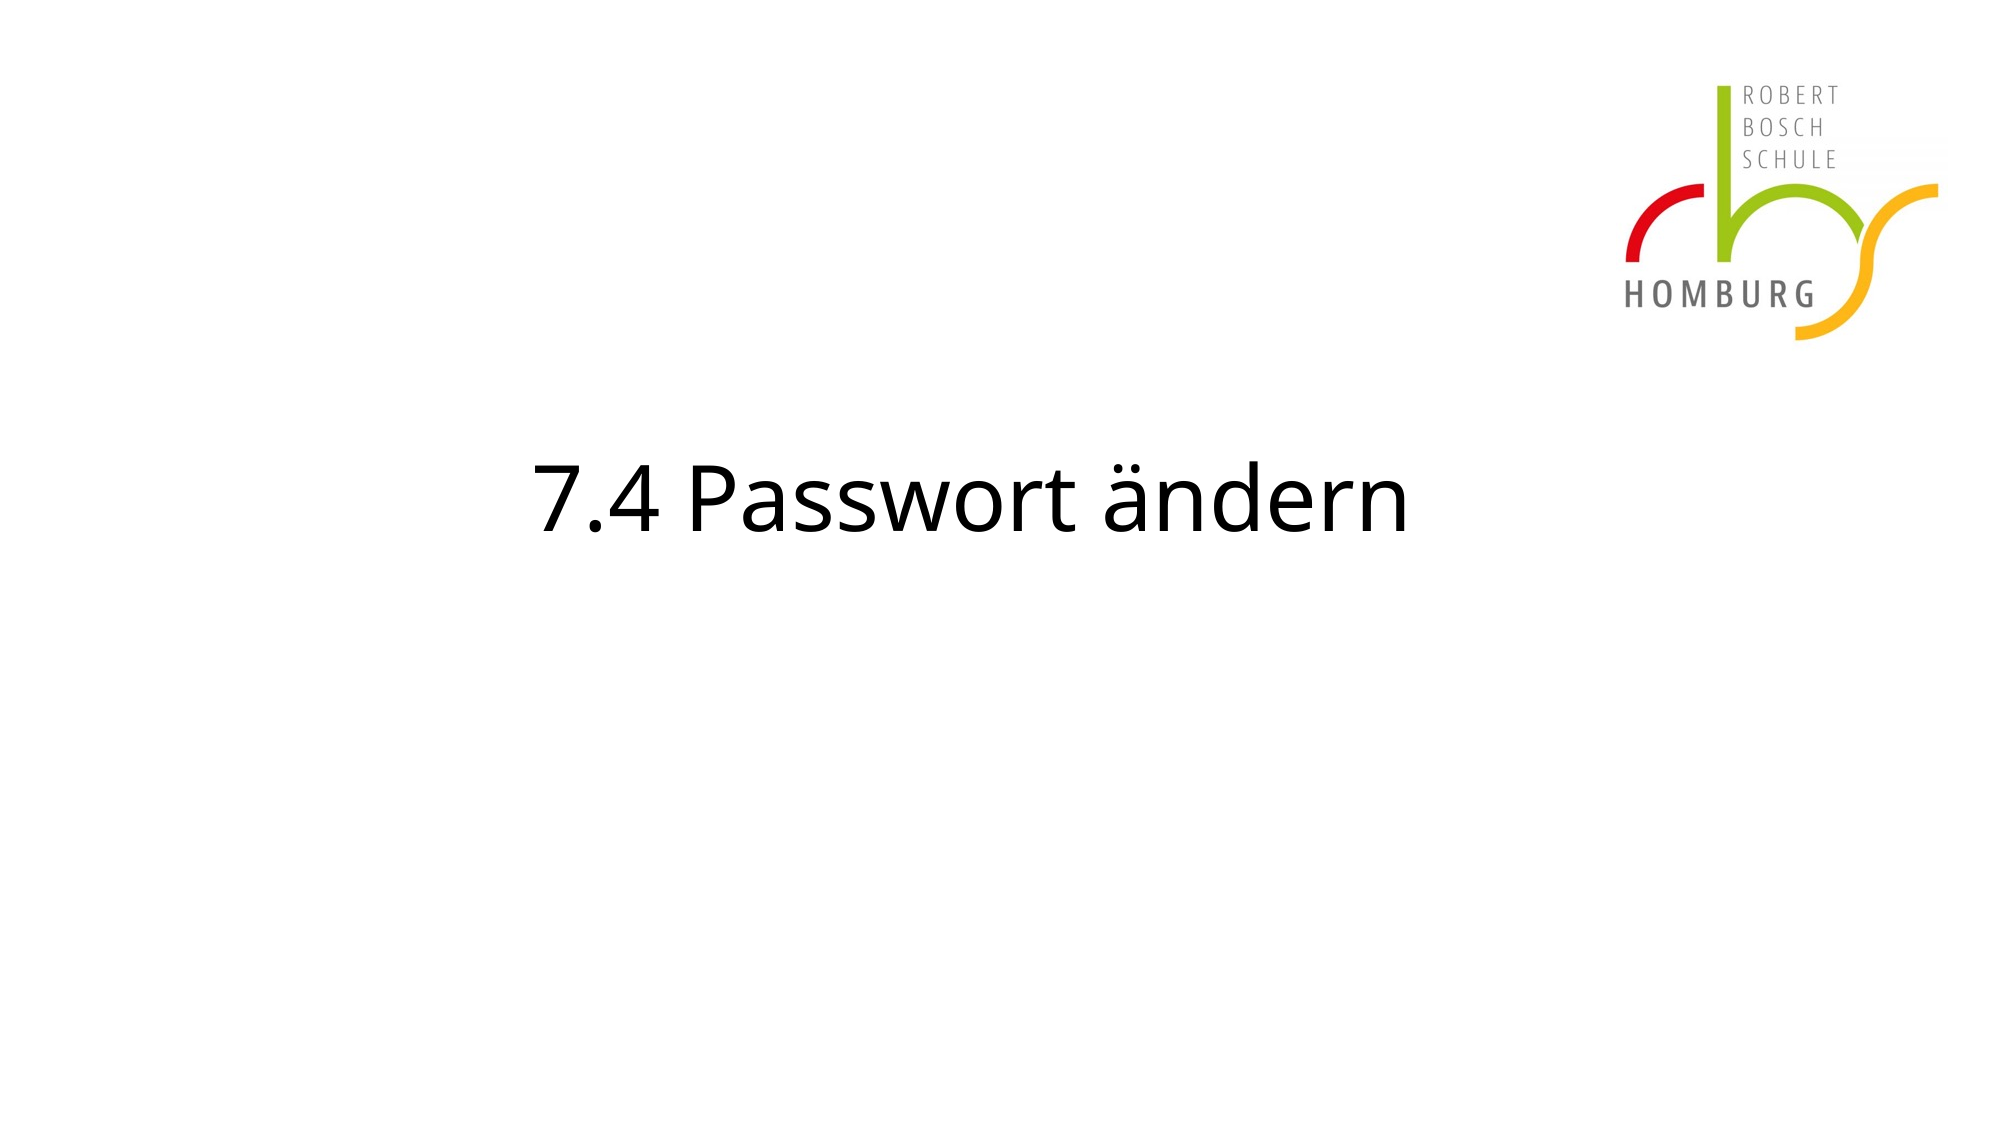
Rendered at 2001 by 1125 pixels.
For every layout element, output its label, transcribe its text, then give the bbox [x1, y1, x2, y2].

picture [1616, 47, 1948, 379]
text_box 7.4 Passwort ändern [222, 444, 1723, 837]
